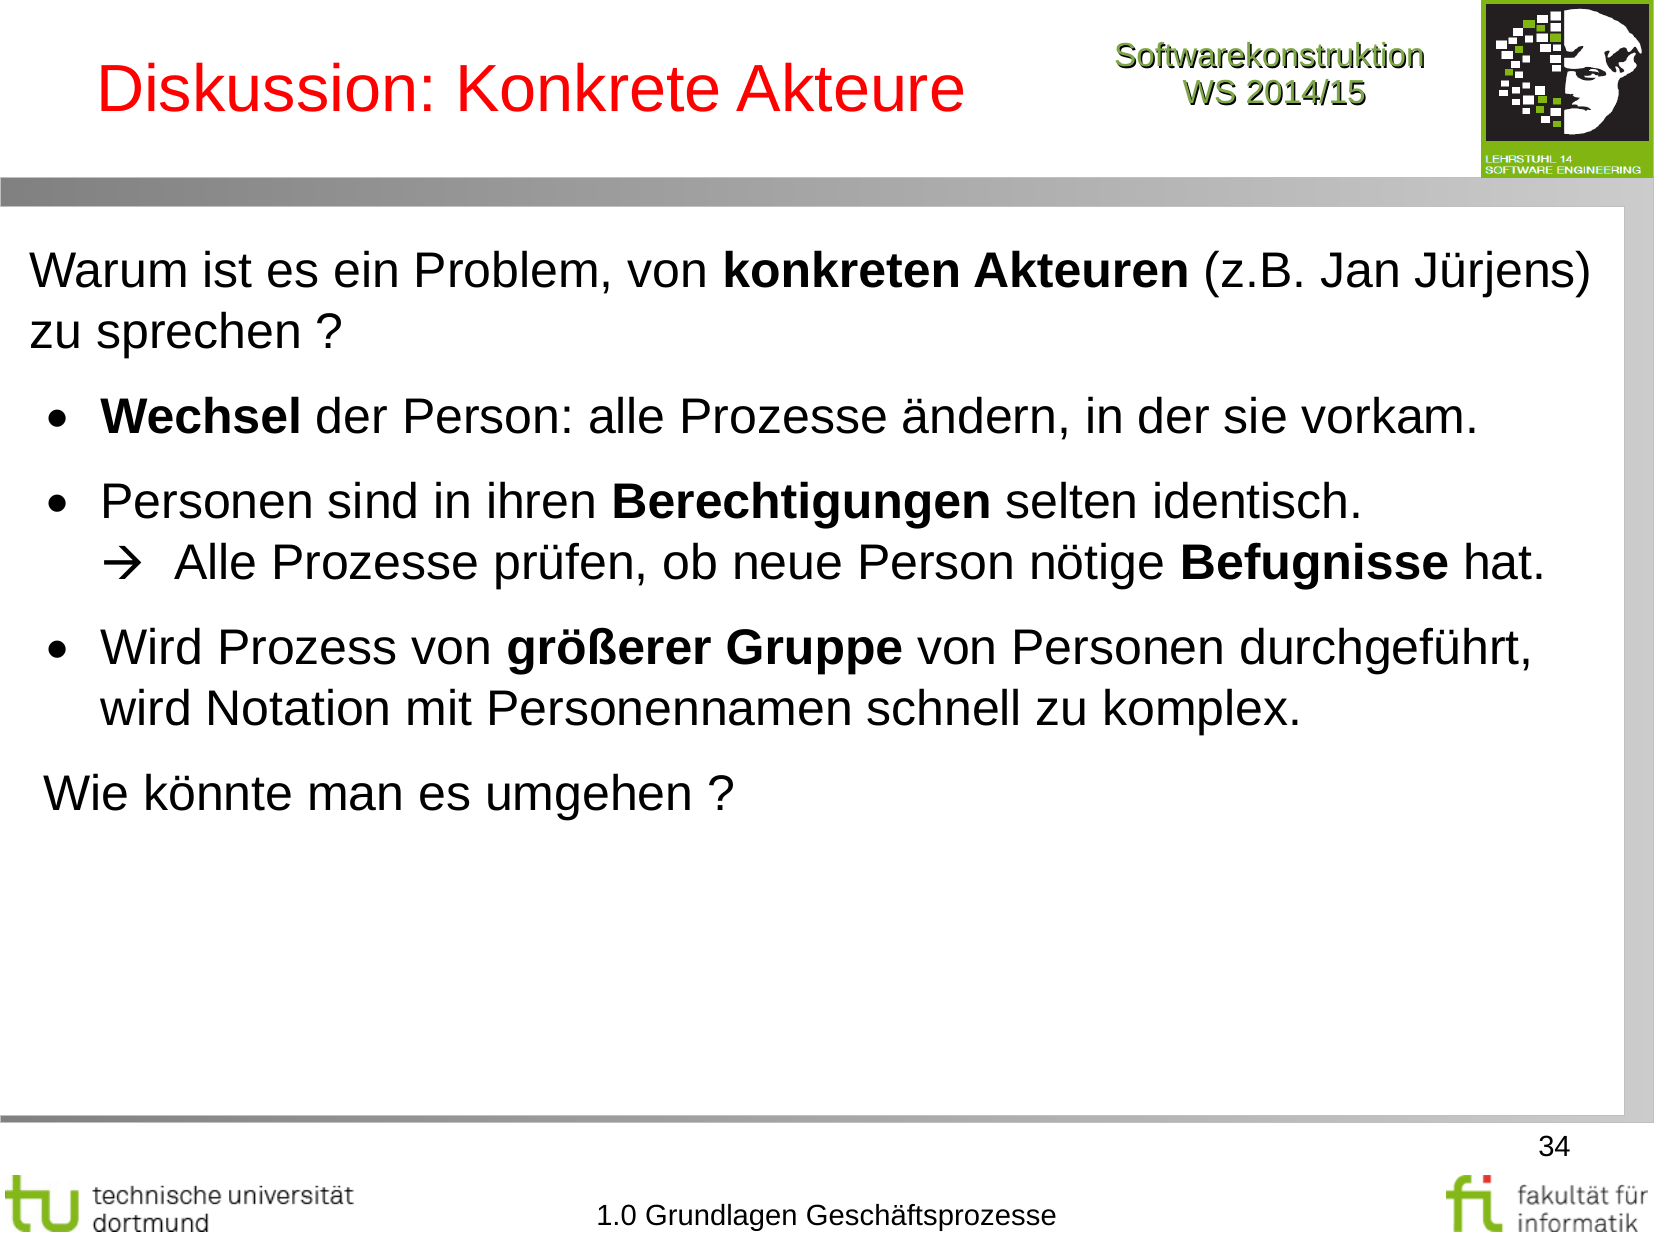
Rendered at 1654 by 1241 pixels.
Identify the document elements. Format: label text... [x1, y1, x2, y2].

picture [1481, 0, 1654, 178]
picture [1446, 1175, 1648, 1232]
title Diskussion: Konkrete Akteure [0, 7, 1064, 170]
picture [5, 1175, 354, 1232]
list Warum ist es ein Problem, von konkreten Akteuren (z.B. Jan Jürjens) zu sprechen ? Wechsel der Person: alle Prozesse ändern, in der sie vorkam. Personen sind in ihren Berechtigungen selten identisch.  Alle Prozesse prüfen, ob neue Person nötige Befugnisse hat. Wird Prozess von größerer Gruppe von Personen durchgeführt, wird Notation mit Personennamen schnell zu komplex. Wie könnte man es umgehen ? [29, 236, 1625, 1040]
